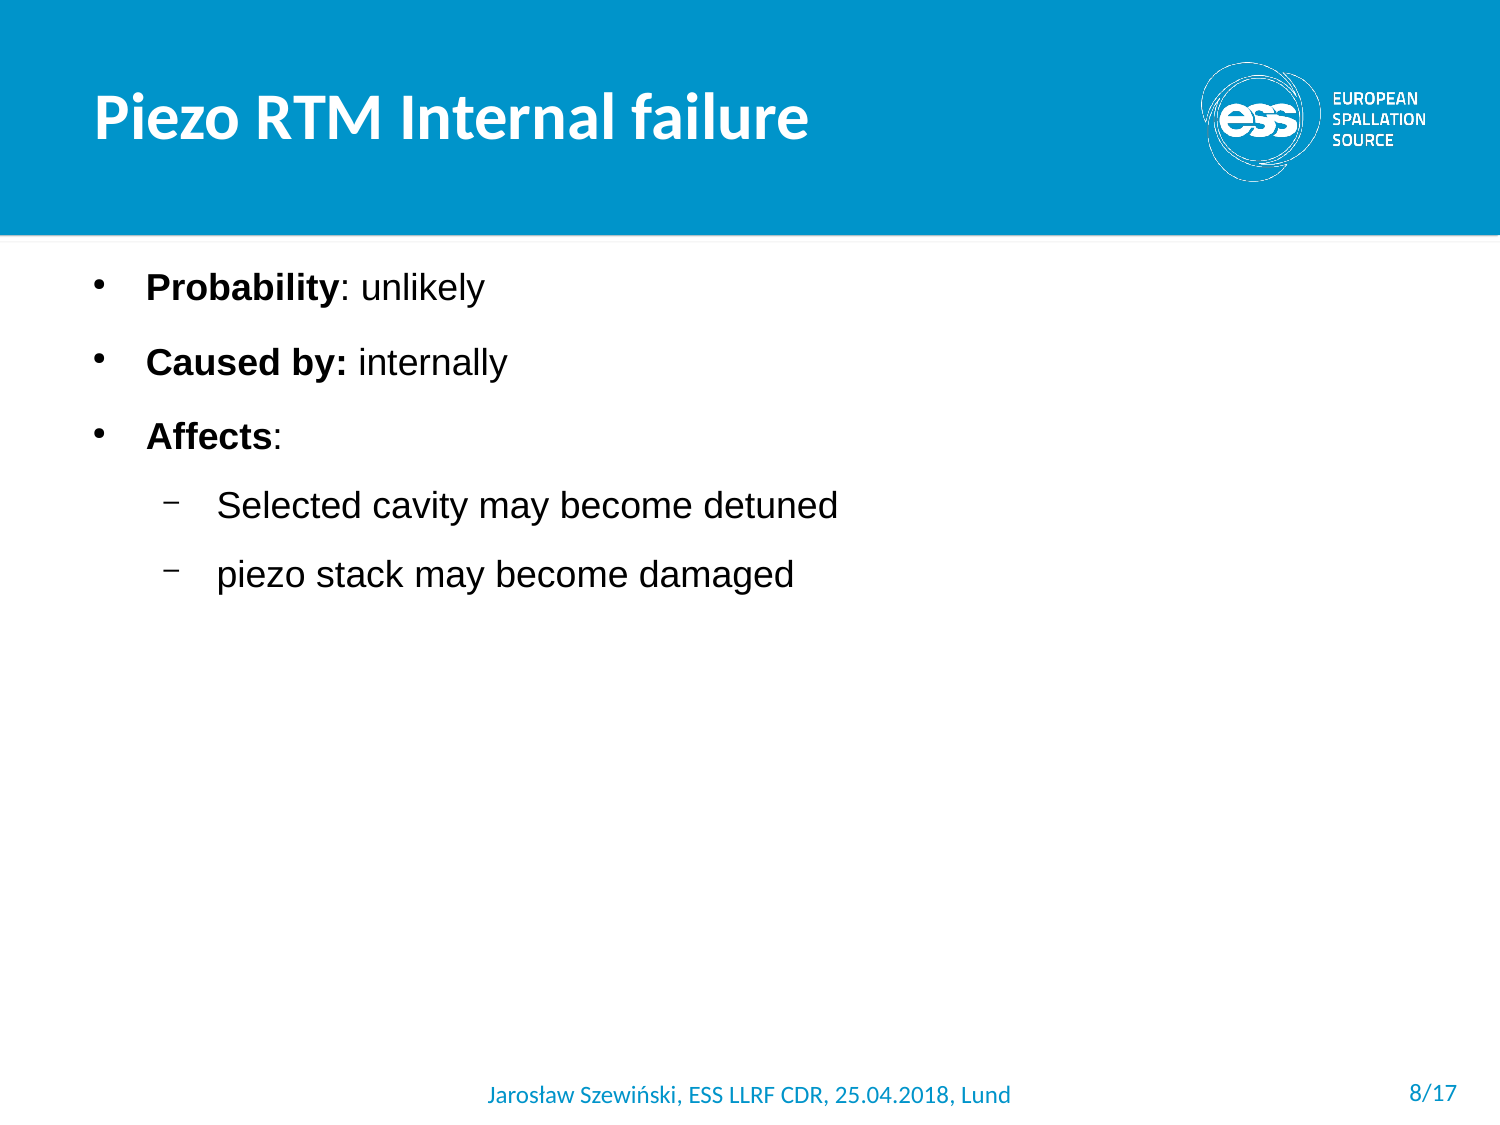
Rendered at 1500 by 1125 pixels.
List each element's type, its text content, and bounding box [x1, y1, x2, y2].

picture [1377, 93, 1385, 104]
list Probability: unlikely Caused by: internally Affects: Selected cavity may become detuned piezo stack may become damaged [75, 263, 1399, 1057]
text_box Jarosław Szewiński, ESS LLRF CDR, 25.04.2018, Lund [11, 1073, 1489, 1114]
text_box Piezo RTM Internal failure [94, 19, 1373, 207]
picture [1386, 134, 1392, 146]
picture [1408, 93, 1412, 104]
picture [1388, 93, 1394, 104]
picture [1381, 119, 1389, 124]
